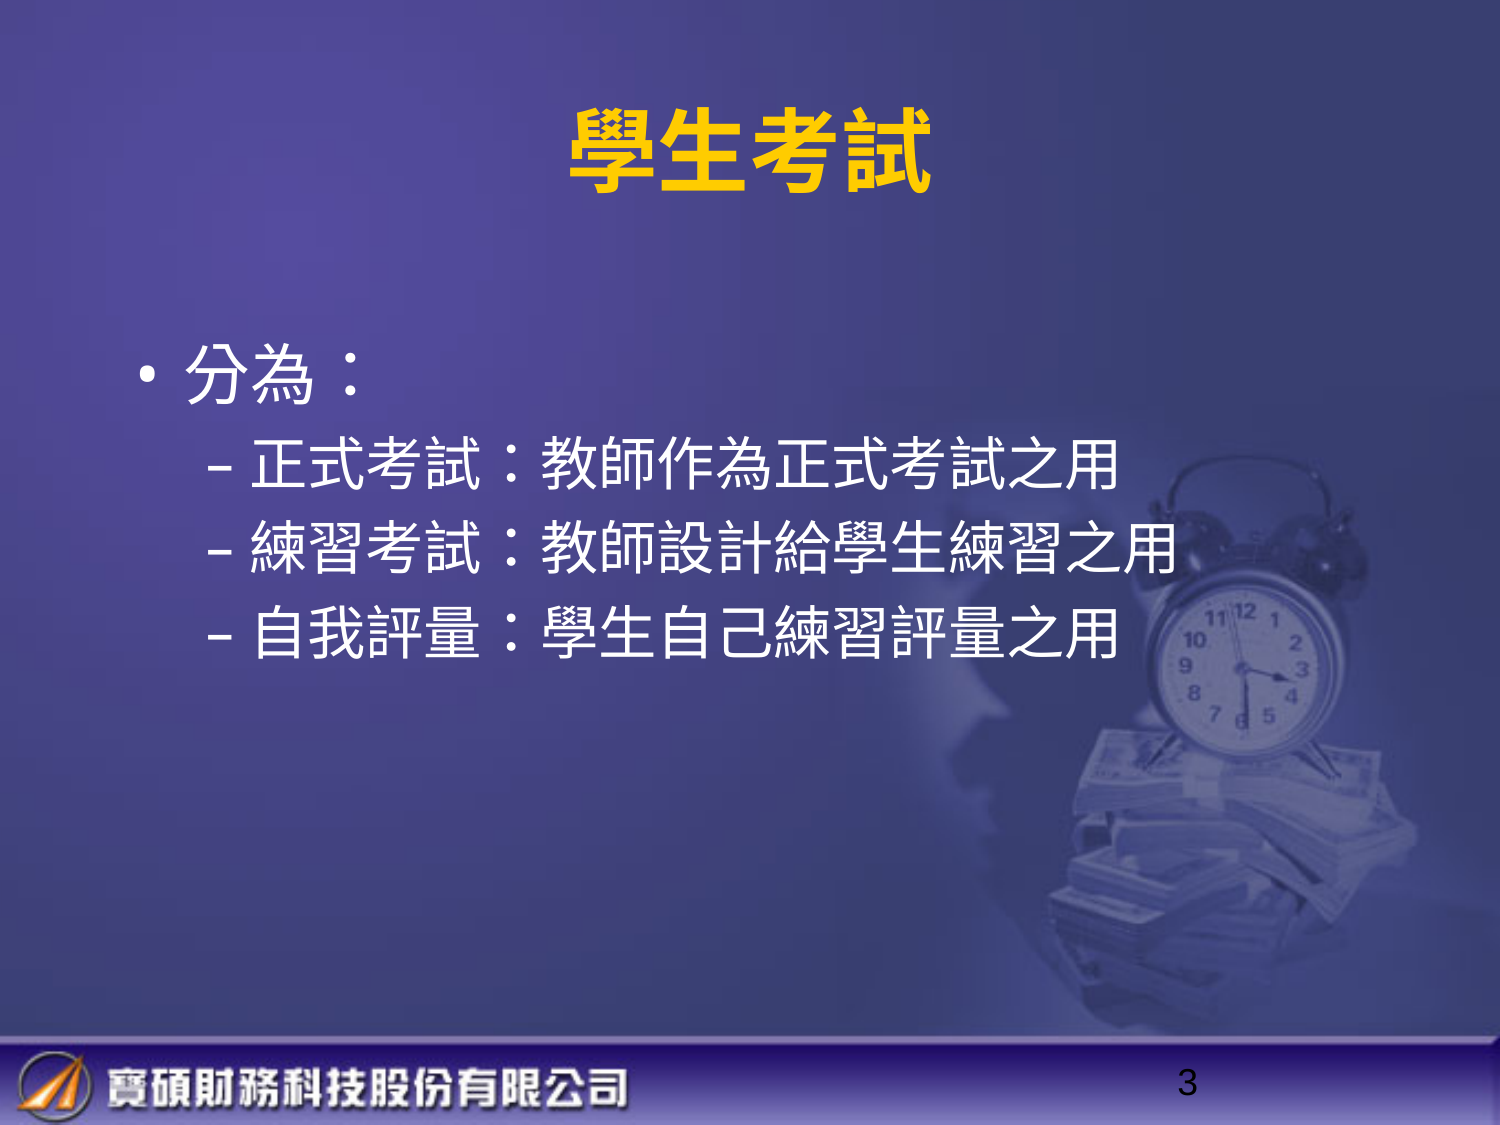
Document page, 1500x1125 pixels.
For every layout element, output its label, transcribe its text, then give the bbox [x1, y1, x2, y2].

list 分為： 正式考試：教師作為正式考試之用 練習考試：教師設計給學生練習之用 自我評量：學生自己練習評量之用 [112, 324, 1388, 1000]
picture [0, 0, 1500, 1125]
title 學生考試 [112, 54, 1388, 243]
